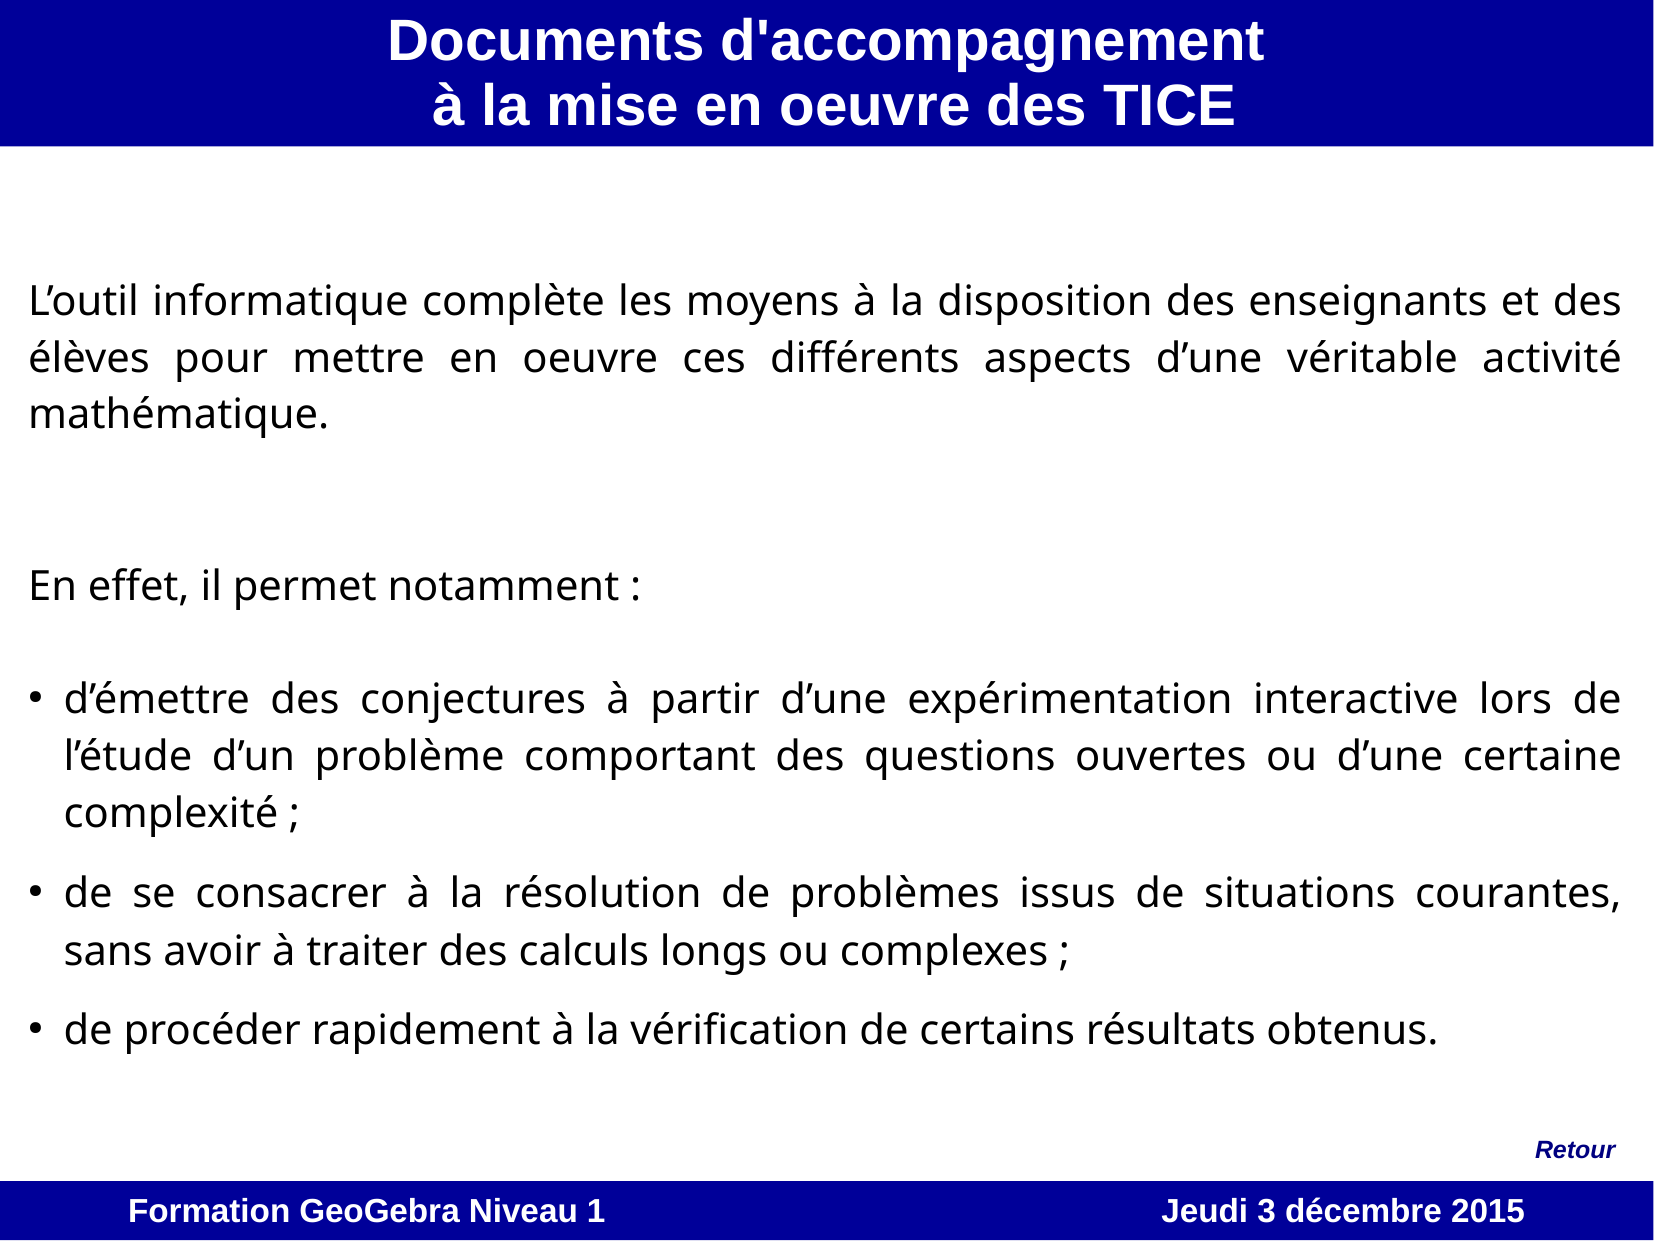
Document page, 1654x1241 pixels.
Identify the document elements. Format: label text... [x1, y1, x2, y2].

text_box Retour [1520, 1128, 1637, 1172]
title Documents d'accompagnement à la mise en oeuvre des TICE [0, 0, 1654, 147]
text_box Formation GeoGebra Niveau 1 Jeudi 3 décembre 2015 [0, 1181, 1654, 1241]
subtitle L’outil informatique complète les moyens à la disposition des enseignants et des élèves pour mettre en oeuvre ces différents aspects d’une véritable activité mathématique. En effet, il permet notamment : d’émettre des conjectures à partir d’une expérimentation interactive lors de l’étude d’un problème comportant des questions ouvertes ou d’une certaine complexité ; de se consacrer à la résolution de problèmes issus de situations courantes, sans avoir à traiter des calculs longs ou complexes ; de procéder rapidement à la vérification de certains résultats obtenus. [28, 146, 1623, 1181]
